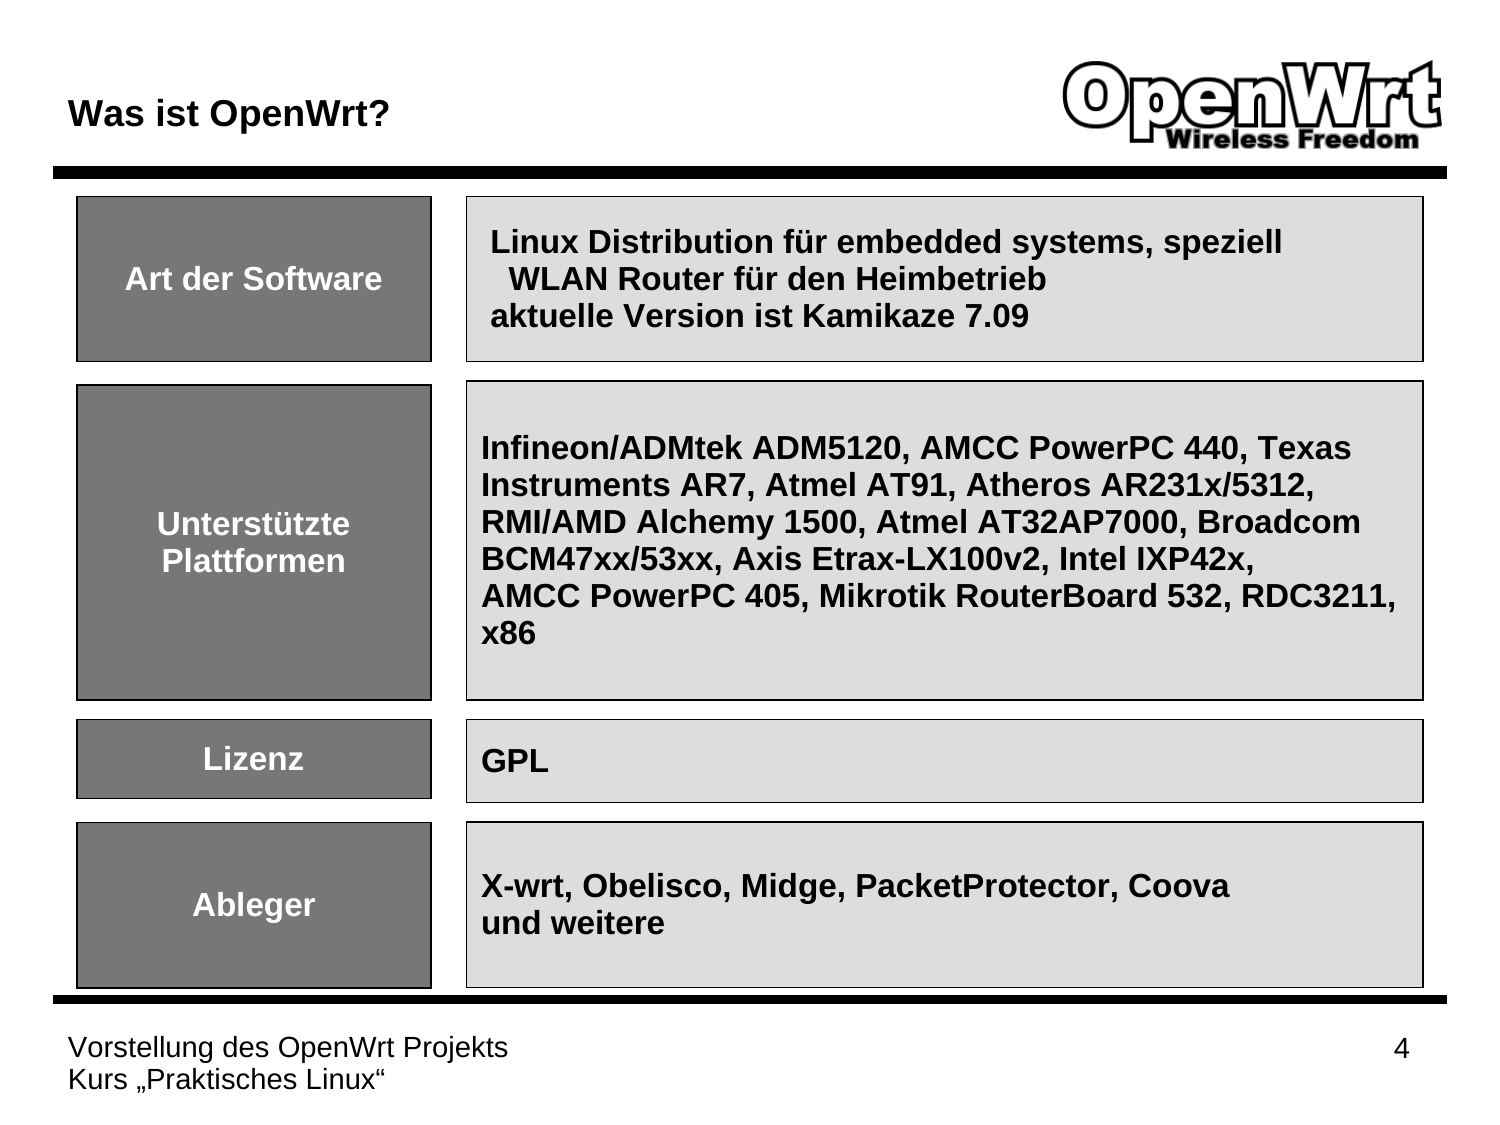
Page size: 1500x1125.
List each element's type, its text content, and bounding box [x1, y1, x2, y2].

text_box Linux Distribution für embedded systems, speziell WLAN Router für den Heimbetrieb aktuelle Version ist Kamikaze 7.09 [466, 196, 1424, 362]
picture [1057, 54, 1447, 154]
text_box Infineon/ADMtek ADM5120, AMCC PowerPC 440, Texas Instruments AR7, Atmel AT91, Atheros AR231x/5312, RMI/AMD Alchemy 1500, Atmel AT32AP7000, Broadcom BCM47xx/53xx, Axis Etrax-LX100v2, Intel IXP42x, AMCC PowerPC 405, Mikrotik RouterBoard 532, RDC3211, x86 [466, 381, 1424, 700]
text_box Ableger [76, 822, 431, 988]
text_box X-wrt, Obelisco, Midge, PacketProtector, Coova und weitere [466, 822, 1424, 988]
text_box Lizenz [76, 719, 431, 799]
text_box Unterstützte Plattformen [76, 385, 431, 700]
text_box GPL [466, 719, 1424, 803]
title Was ist OpenWrt? [53, 53, 870, 173]
text_box Art der Software [76, 196, 431, 362]
